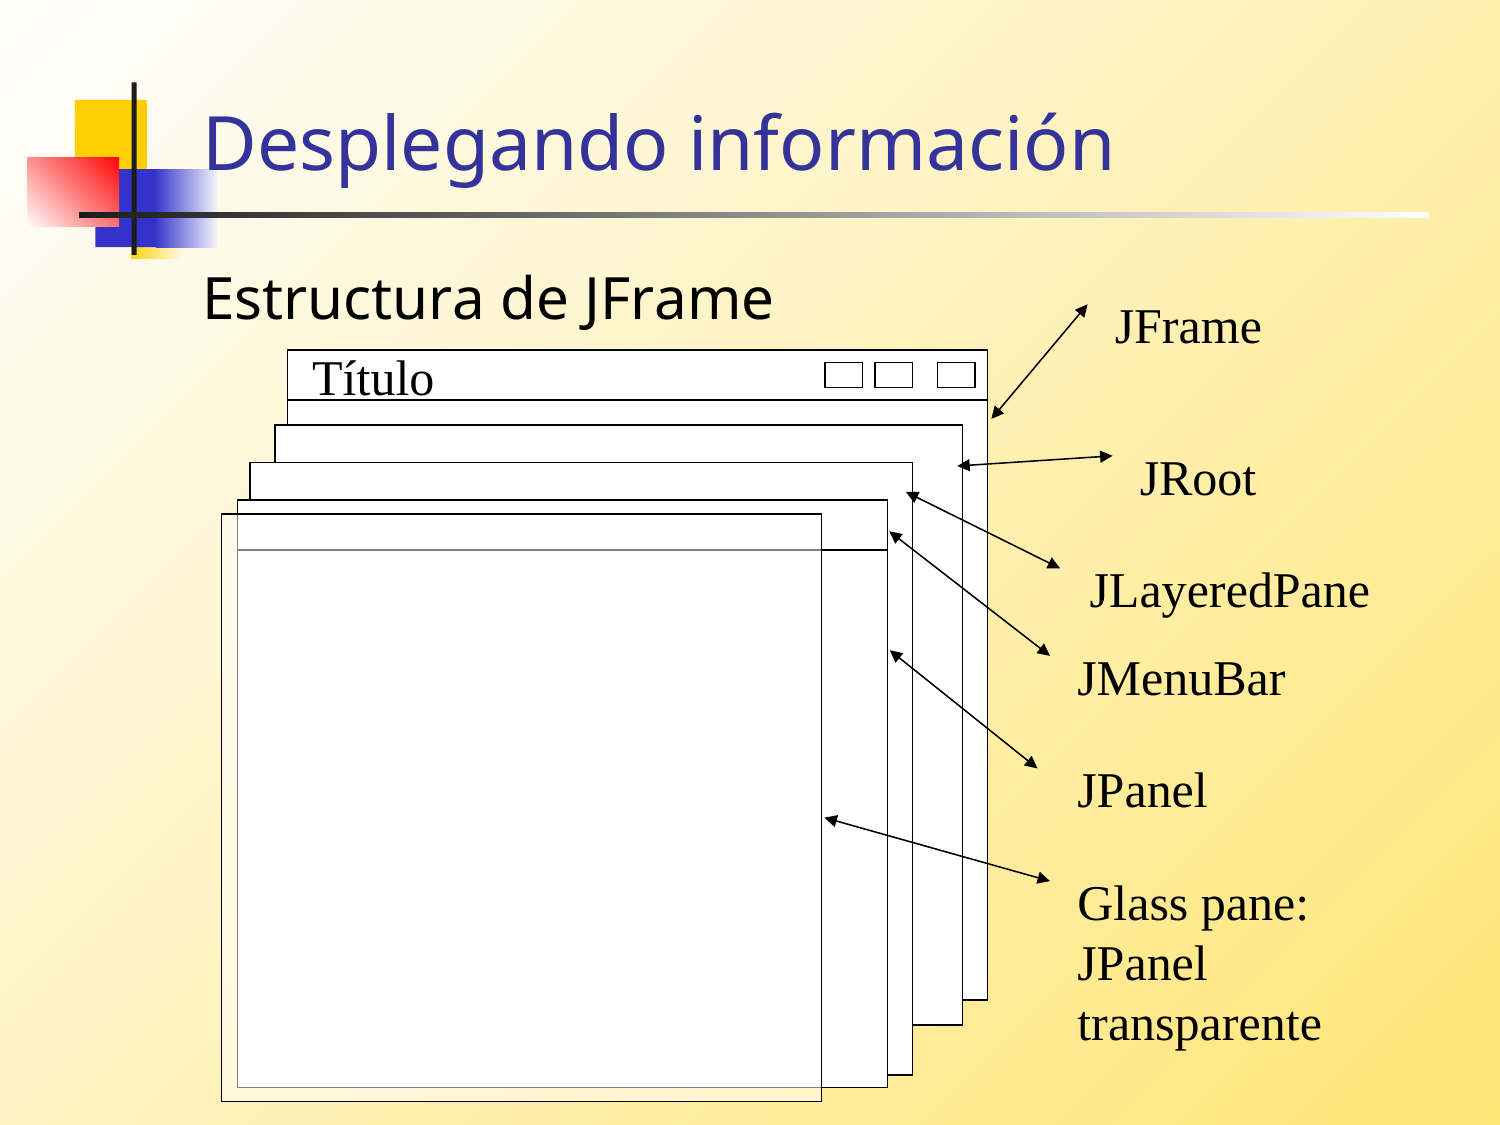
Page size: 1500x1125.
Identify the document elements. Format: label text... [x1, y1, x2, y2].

text_box [221, 401, 988, 1102]
text_box [288, 351, 297, 399]
text_box JPanel [1062, 750, 1388, 825]
text_box JRoot [1125, 437, 1338, 513]
text_box JMenuBar [1062, 637, 1375, 713]
text_box JLayeredPane [1075, 550, 1447, 625]
title Desplegando información [187, 37, 1466, 201]
list Estructura de JFrame [187, 249, 1375, 363]
text_box Título [297, 337, 450, 413]
text_box JFrame [1100, 286, 1313, 361]
text_box [450, 351, 987, 399]
text_box Glass pane: JPanel transparente [1062, 862, 1411, 1058]
